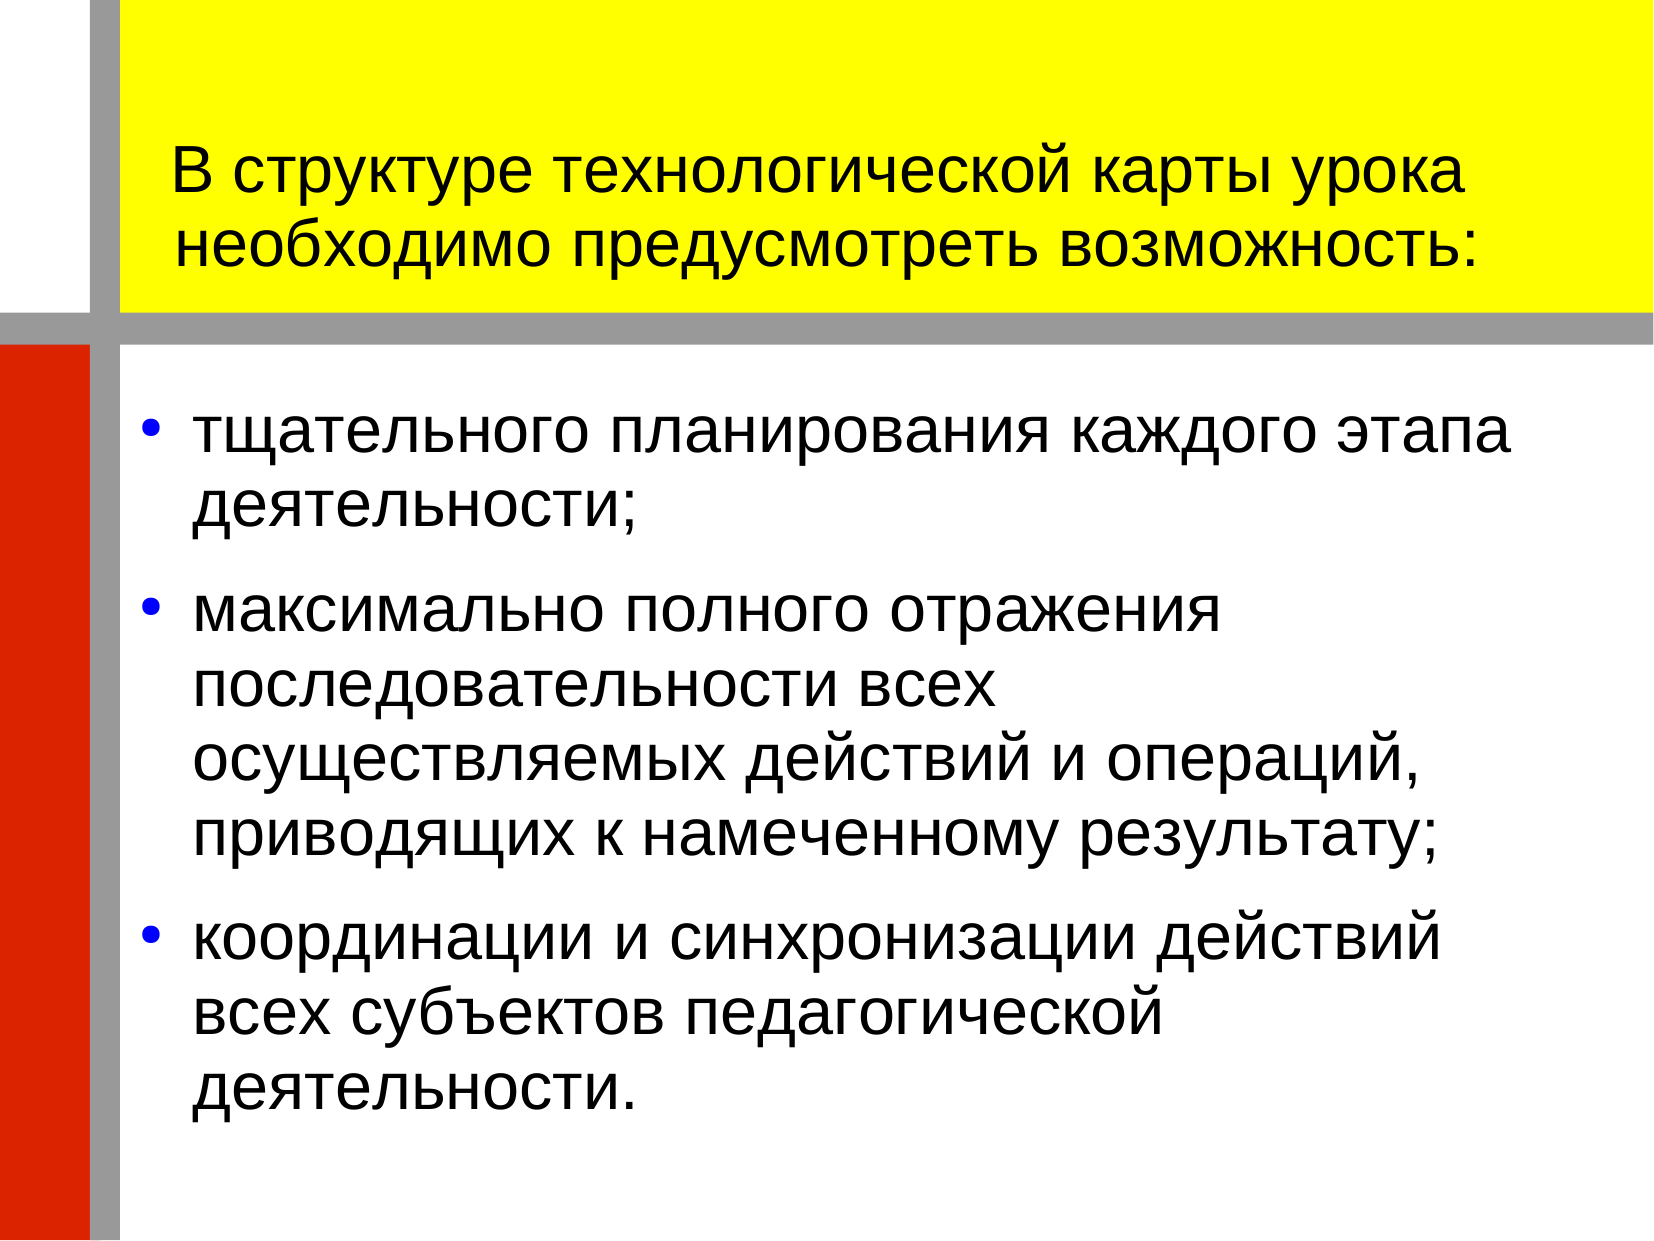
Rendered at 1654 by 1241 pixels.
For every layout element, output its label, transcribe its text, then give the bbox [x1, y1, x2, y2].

list тщательного планирования каждого этапа деятельности; максимально полного отражения последовательности всех осуществляемых действий и операций, приводящих к намеченному результату; координации и синхронизации действий всех субъектов педагогической деятельности. [121, 391, 1534, 1127]
title В структуре технологической карты урока необходимо предусмотреть возможность: [121, 102, 1534, 310]
